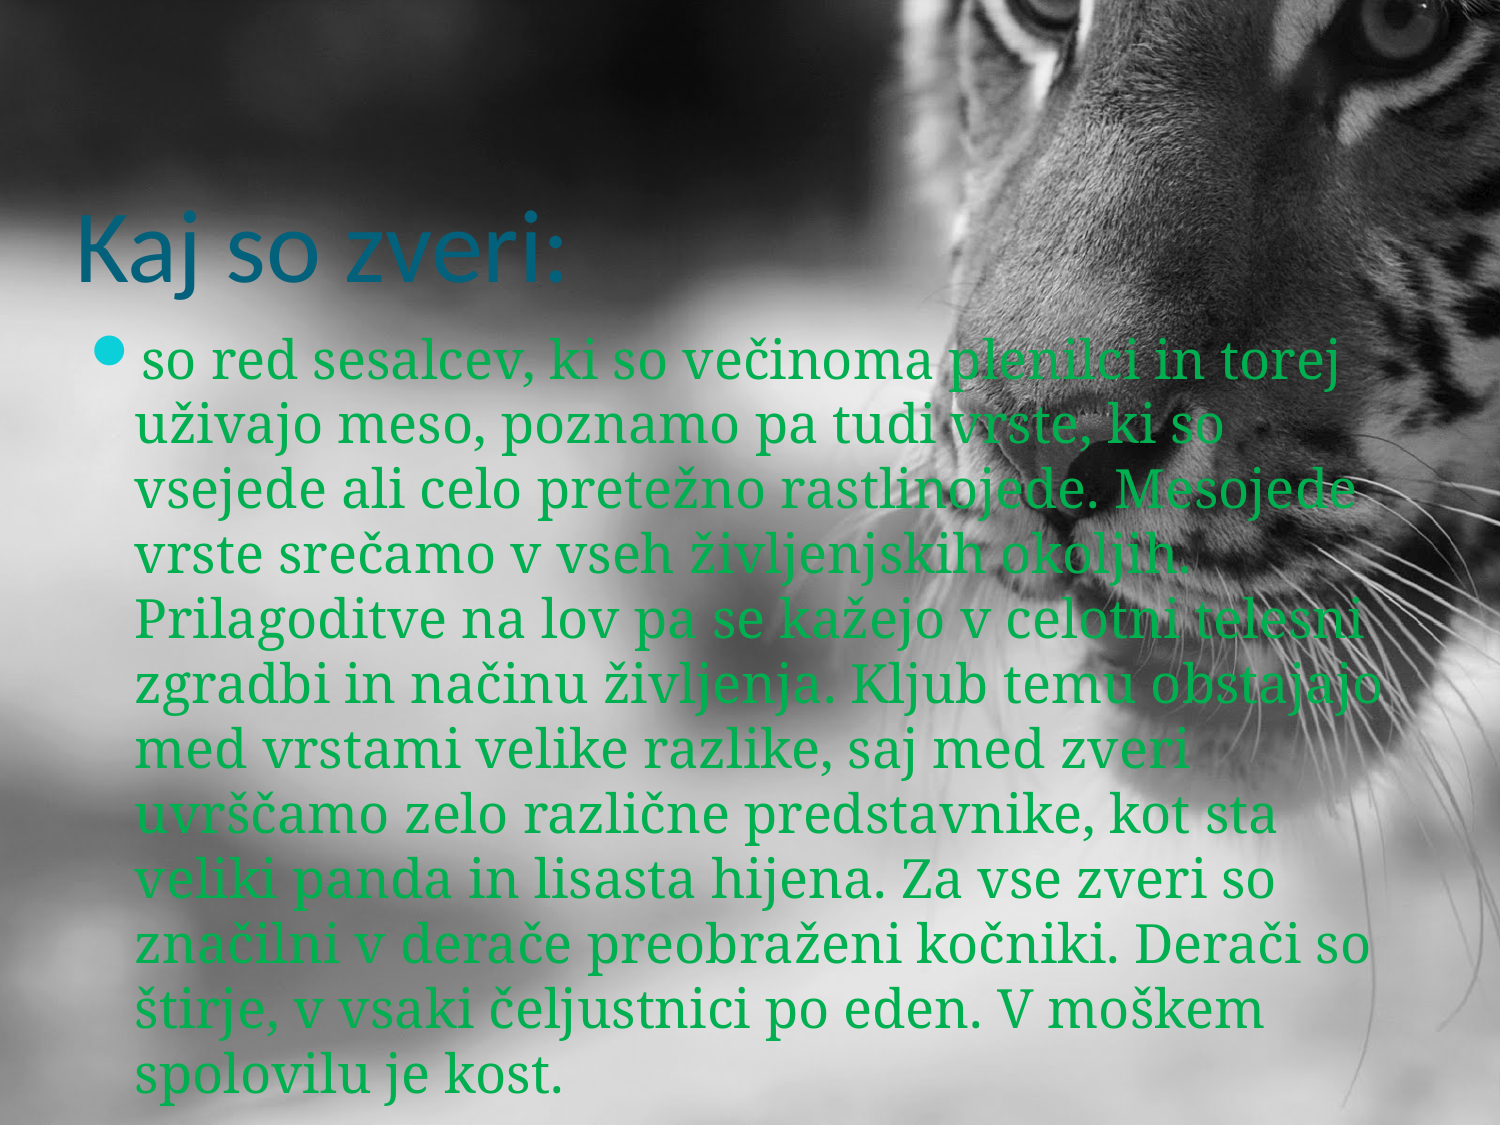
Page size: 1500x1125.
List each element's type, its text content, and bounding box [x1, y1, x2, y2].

title Kaj so zveri: [75, 115, 1425, 304]
list so red sesalcev, ki so večinoma plenilci in torej uživajo meso, poznamo pa tudi vrste, ki so vsejede ali celo pretežno rastlinojede. Mesojede vrste srečamo v vseh življenjskih okoljih. Prilagoditve na lov pa se kažejo v celotni telesni zgradbi in načinu življenja. Kljub temu obstajajo med vrstami velike razlike, saj med zveri uvrščamo zelo različne predstavnike, kot sta veliki panda in lisasta hijena. Za vse zveri so značilni v derače preobraženi kočniki. Derači so štirje, v vsaki čeljustnici po eden. V moškem spolovilu je kost. [75, 317, 1425, 1038]
picture [0, 0, 1500, 1125]
